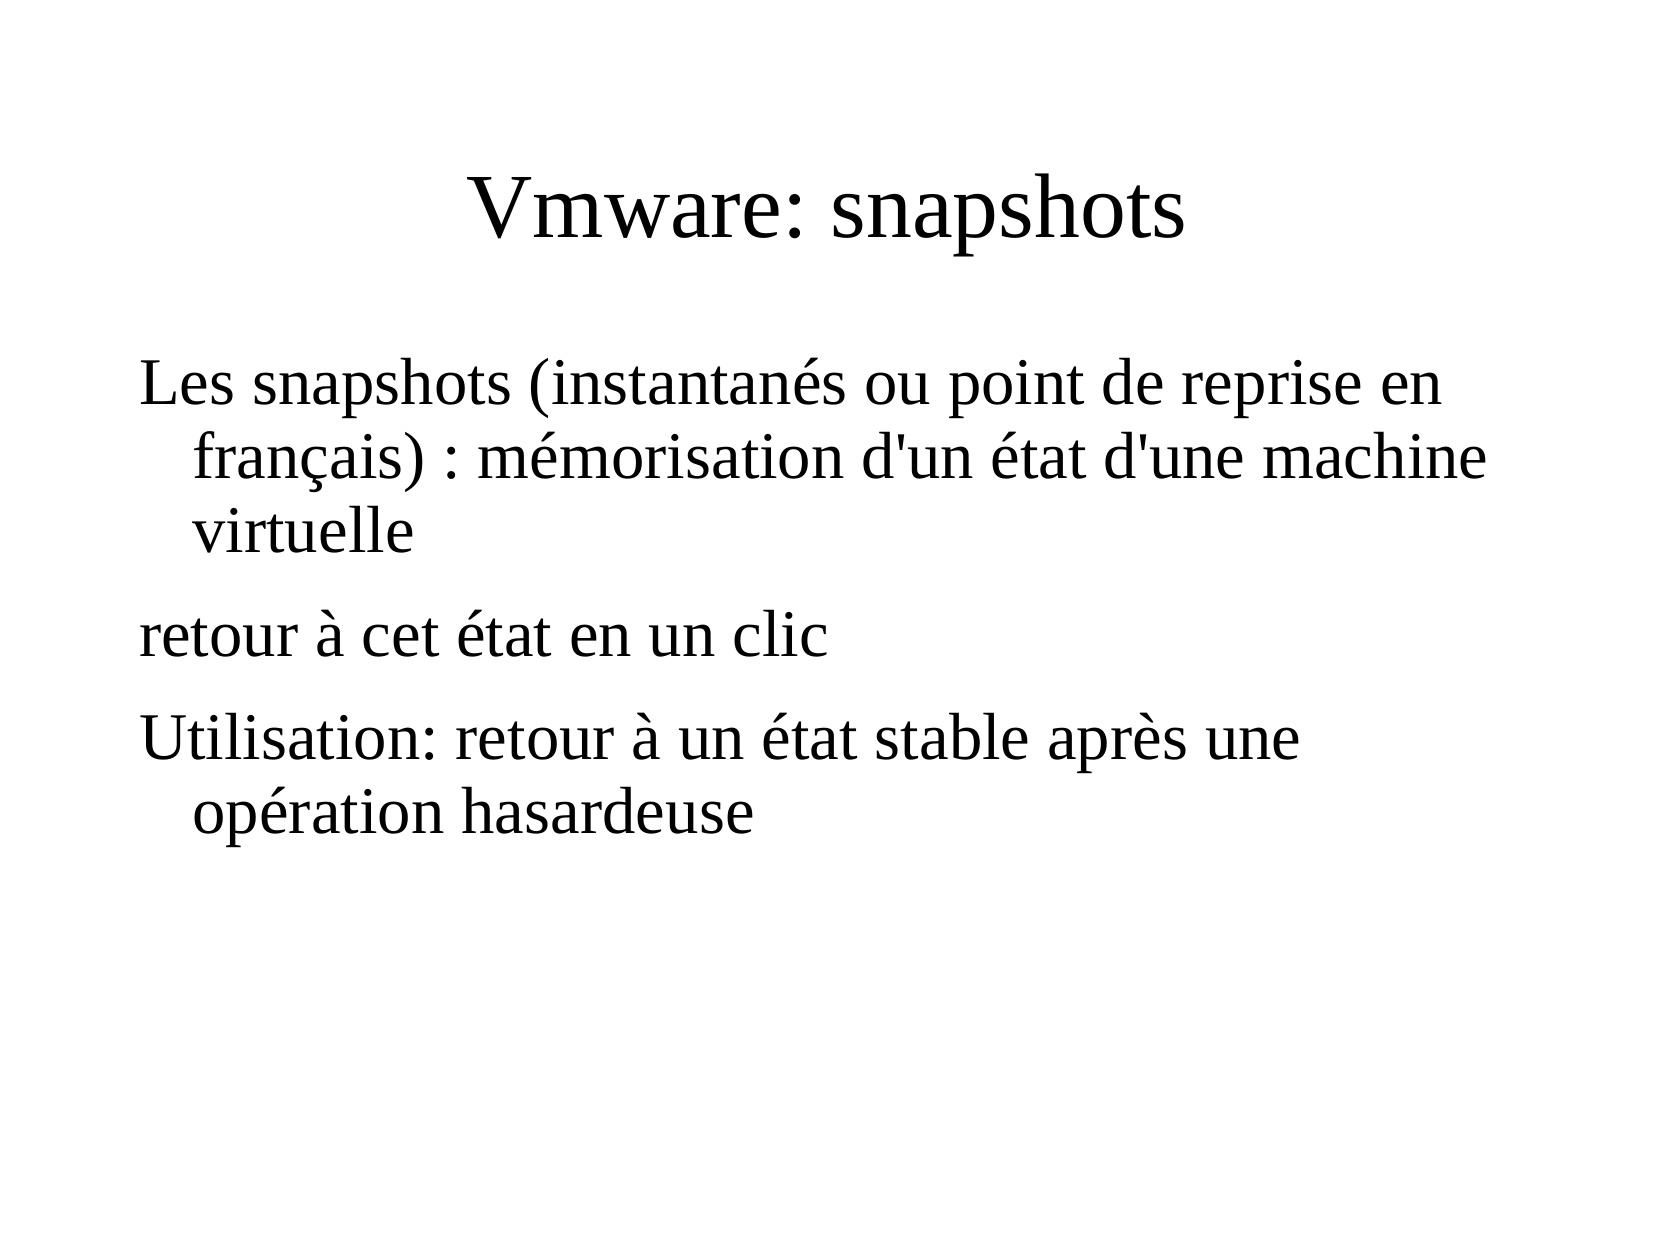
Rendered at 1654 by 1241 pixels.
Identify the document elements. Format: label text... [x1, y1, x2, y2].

list Les snapshots (instantanés ou point de reprise en français) : mémorisation d'un état d'une machine virtuelle retour à cet état en un clic Utilisation: retour à un état stable après une opération hasardeuse [121, 344, 1534, 1127]
title Vmware: snapshots [121, 102, 1534, 311]
